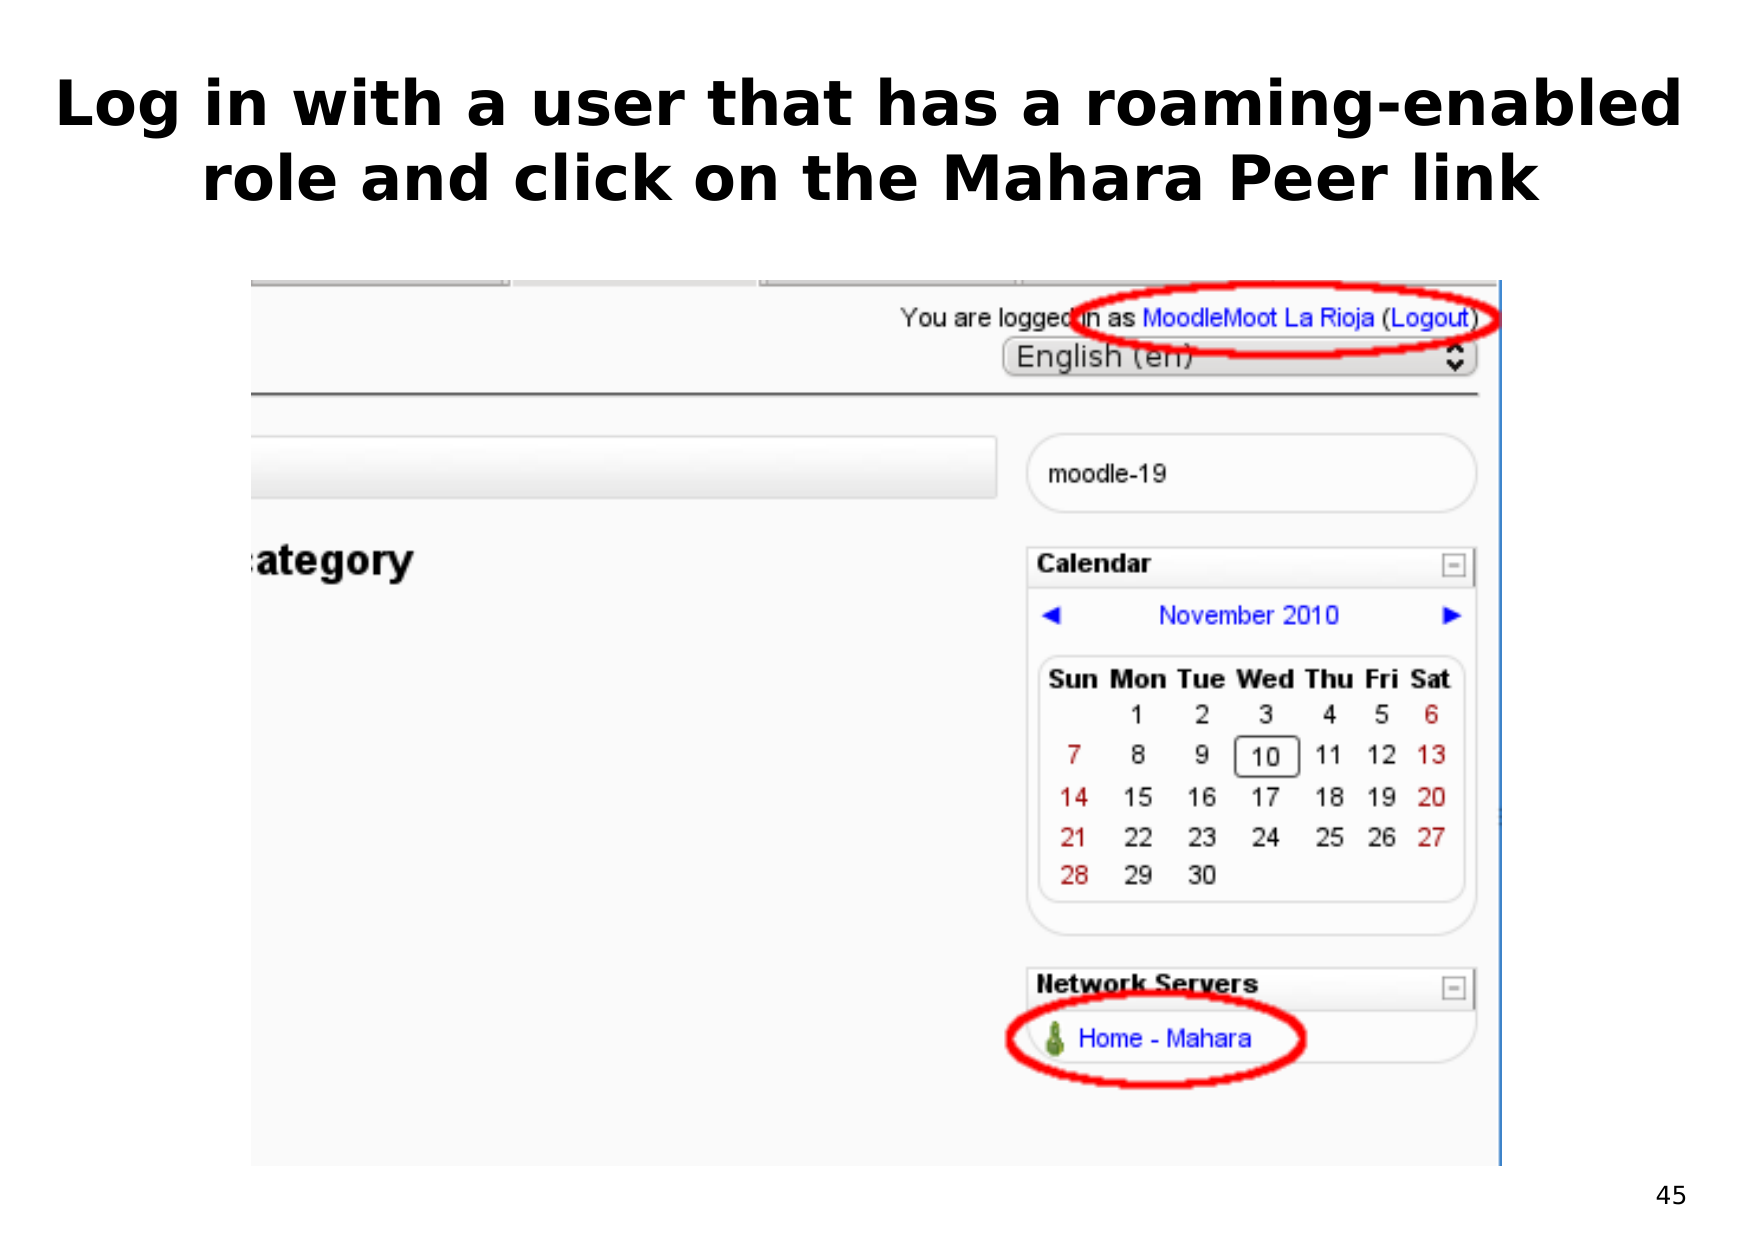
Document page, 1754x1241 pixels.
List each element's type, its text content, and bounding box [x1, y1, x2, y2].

picture [251, 280, 1502, 1167]
title Log in with a user that has a roaming-enabled role and click on the Mahara Peer link [29, 34, 1713, 242]
